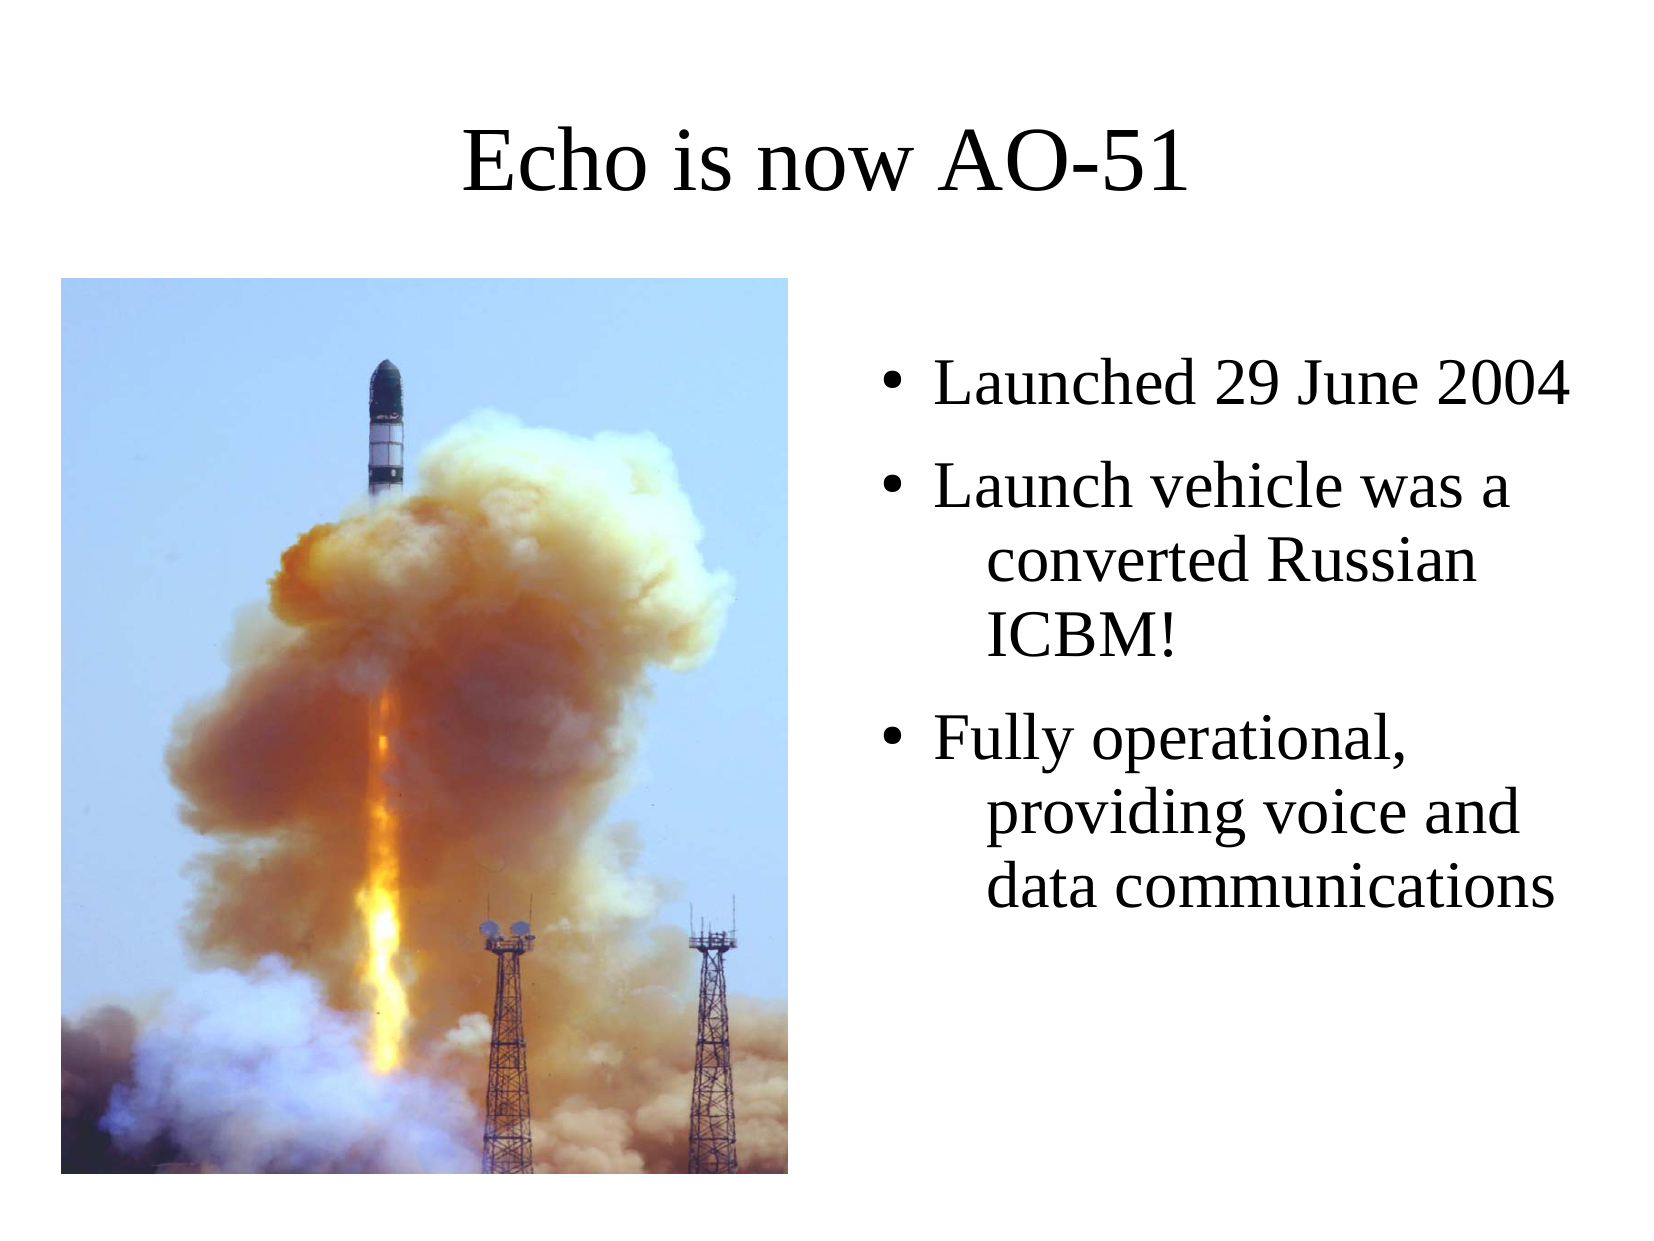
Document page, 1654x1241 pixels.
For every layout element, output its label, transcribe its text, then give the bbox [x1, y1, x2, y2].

title Echo is now AO-51 [121, 55, 1534, 263]
list Launched 29 June 2004 Launch vehicle was a converted Russian ICBM! Fully operational, providing voice and data communications [845, 344, 1580, 1127]
picture [61, 278, 788, 1174]
